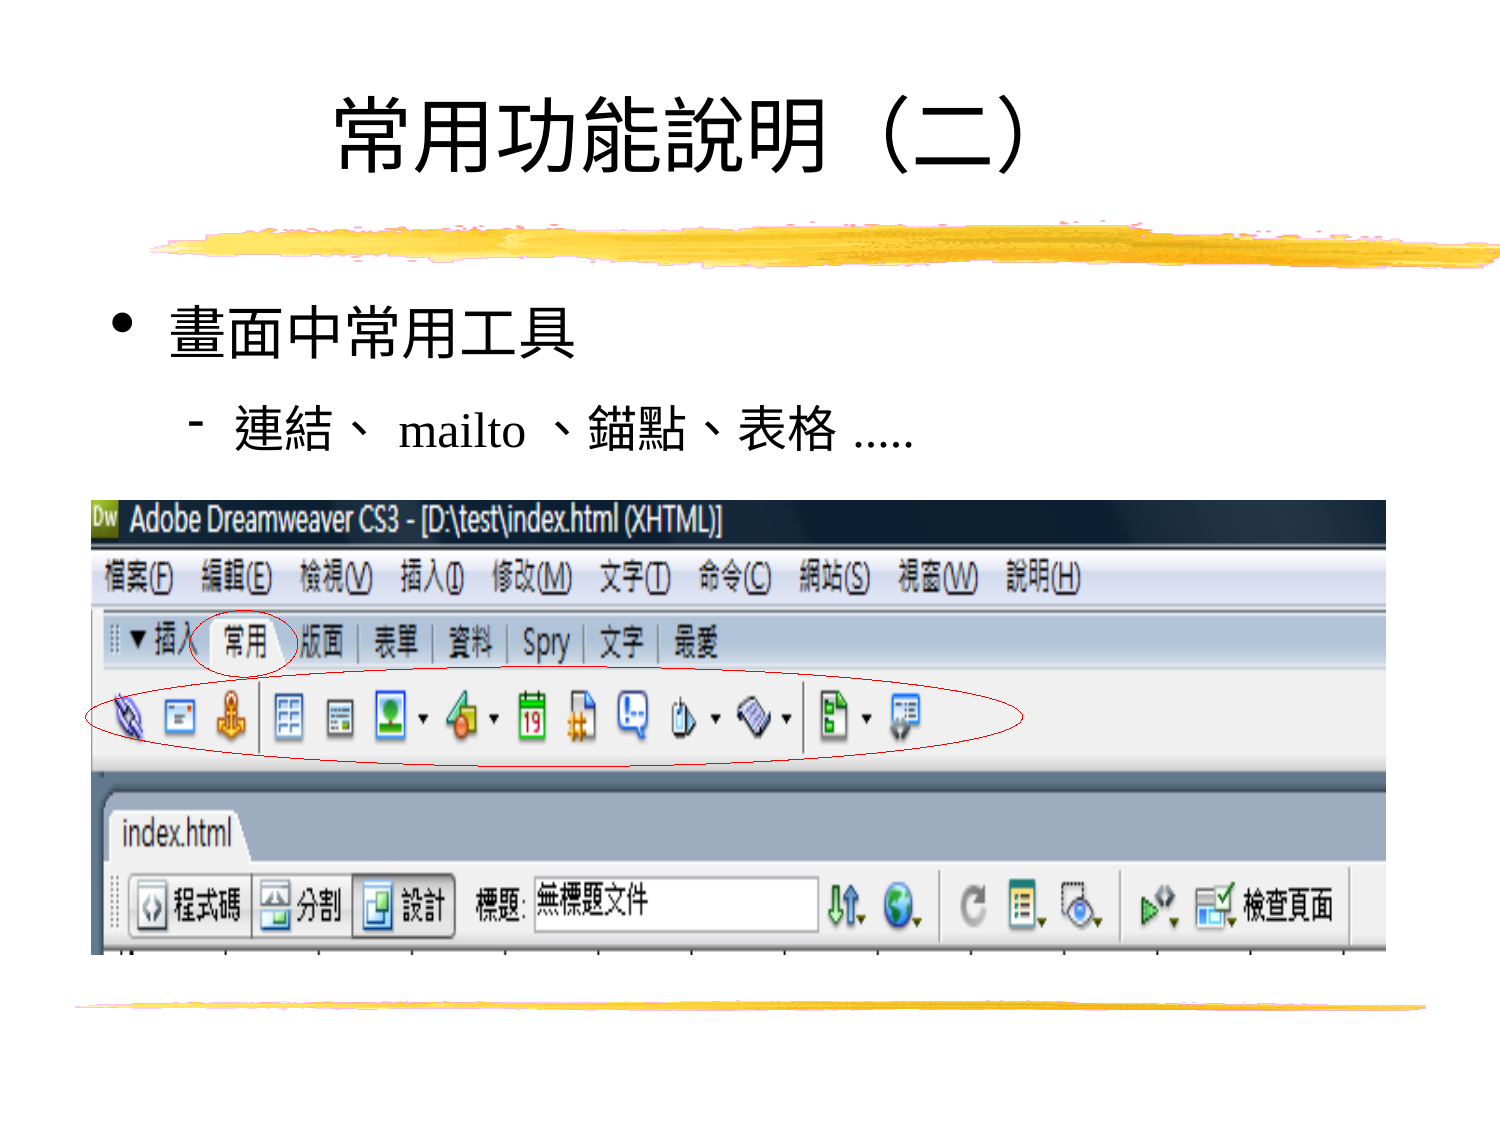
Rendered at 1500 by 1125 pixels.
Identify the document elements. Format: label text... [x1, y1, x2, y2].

list 畫面中常用工具 連結、mailto、錨點、表格..... [112, 287, 1388, 963]
picture [91, 500, 1386, 955]
picture [150, 215, 1500, 279]
picture [75, 999, 1426, 1013]
title 常用功能說明（二） [66, 30, 1342, 231]
